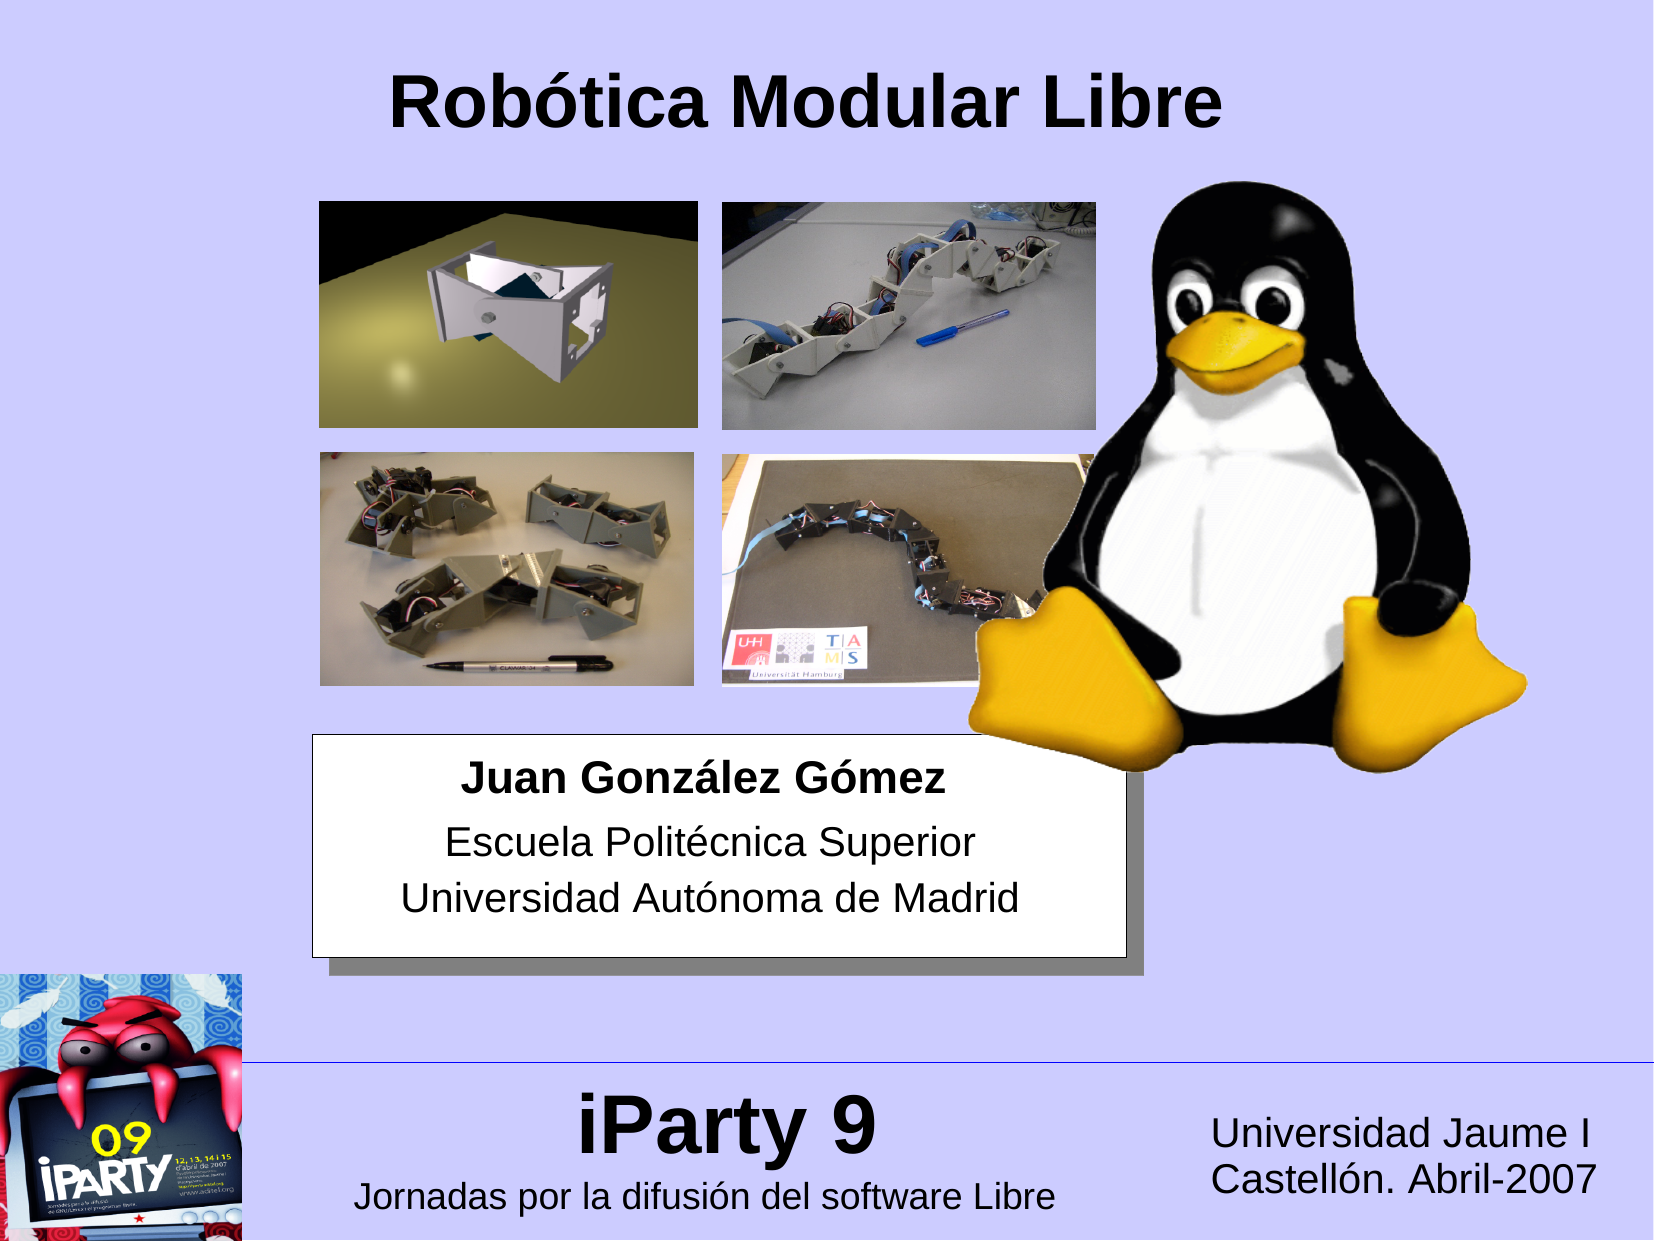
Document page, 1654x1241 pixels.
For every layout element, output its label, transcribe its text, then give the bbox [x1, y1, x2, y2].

text_box [312, 734, 1127, 958]
picture [320, 452, 694, 686]
picture [319, 201, 698, 428]
picture [722, 181, 1528, 774]
text_box Juan González Gómez [460, 751, 939, 803]
text_box Jornadas por la difusión del software Libre [353, 1175, 1086, 1222]
picture [0, 974, 242, 1241]
text_box iParty 9 [576, 1077, 878, 1172]
text_box Universidad Jaume I Castellón. Abril-2007 [1210, 1109, 1599, 1203]
text_box Robótica Modular Libre [388, 59, 1211, 144]
text_box Escuela Politécnica Superior Universidad Autónoma de Madrid [228, 811, 1118, 929]
